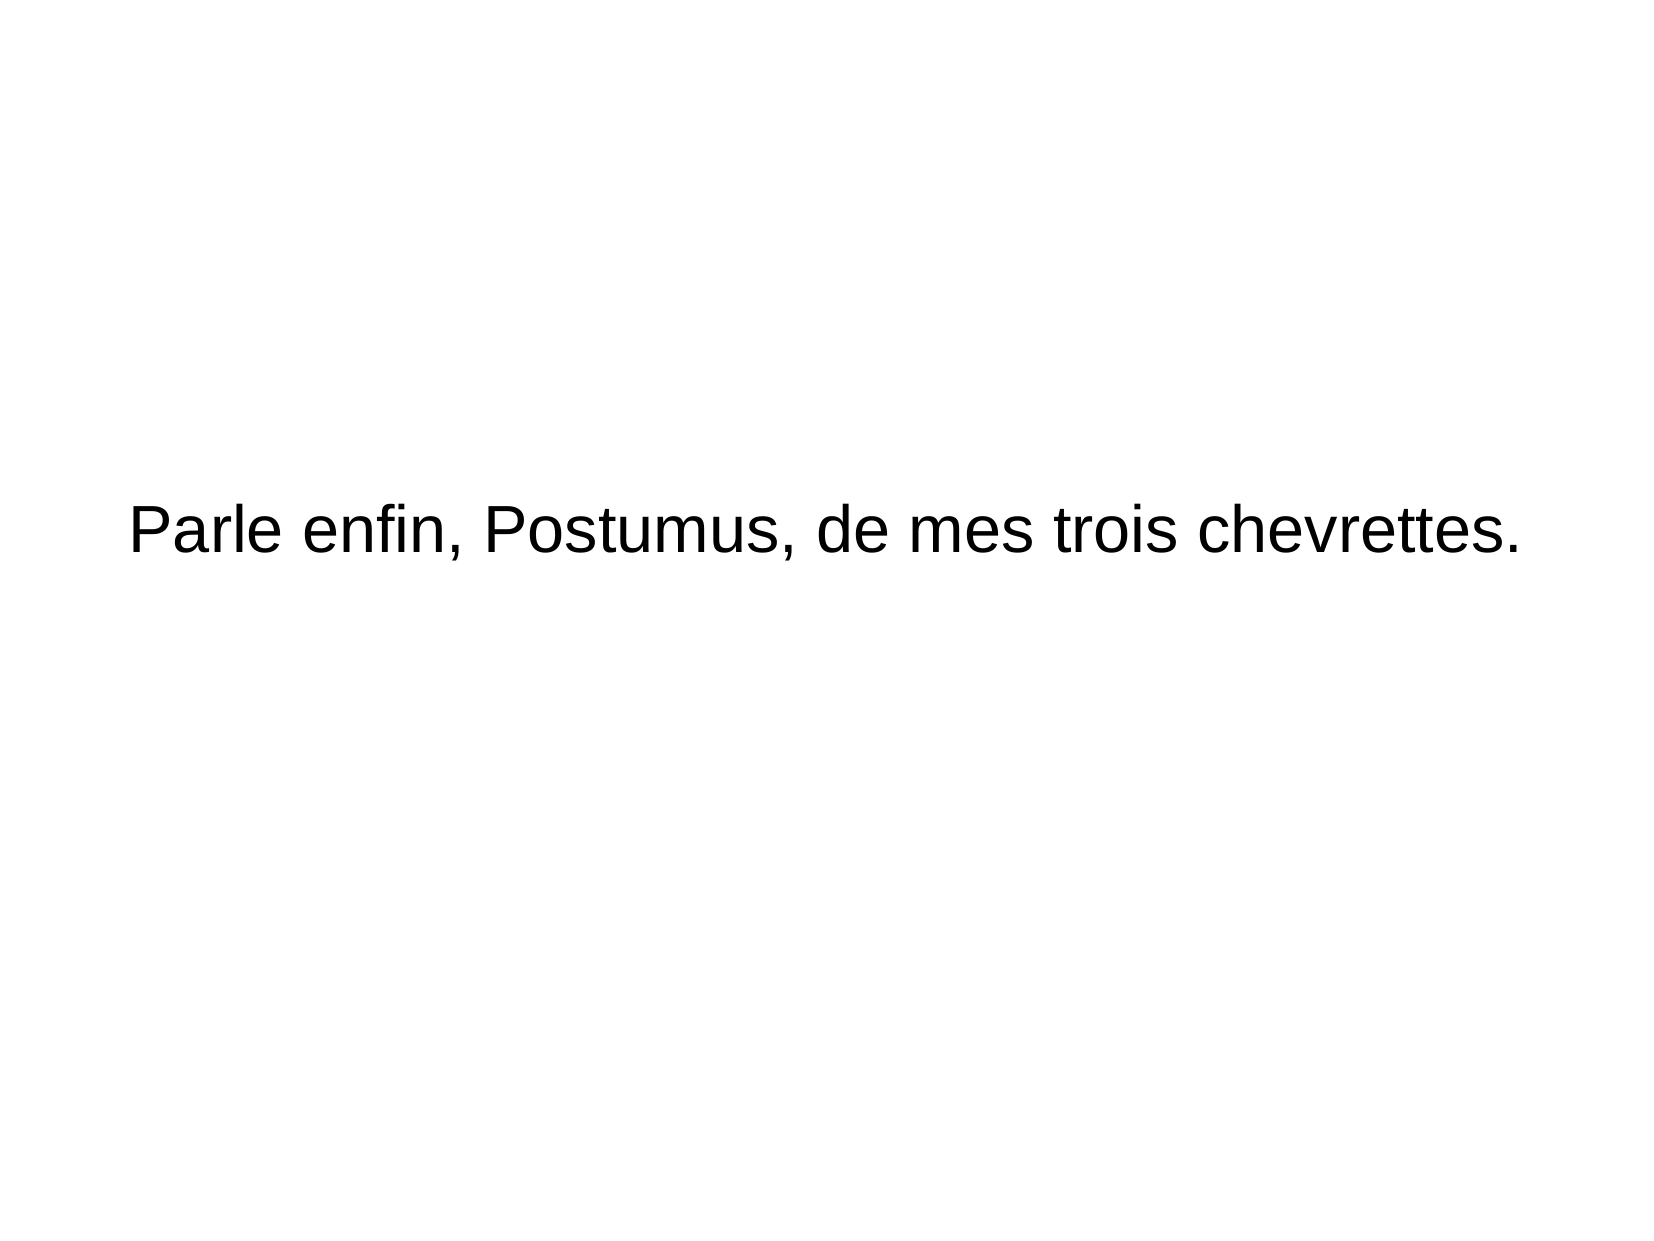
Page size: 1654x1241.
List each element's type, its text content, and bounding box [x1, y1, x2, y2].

subtitle Parle enfin, Postumus, de mes trois chevrettes. [82, 49, 1571, 1010]
